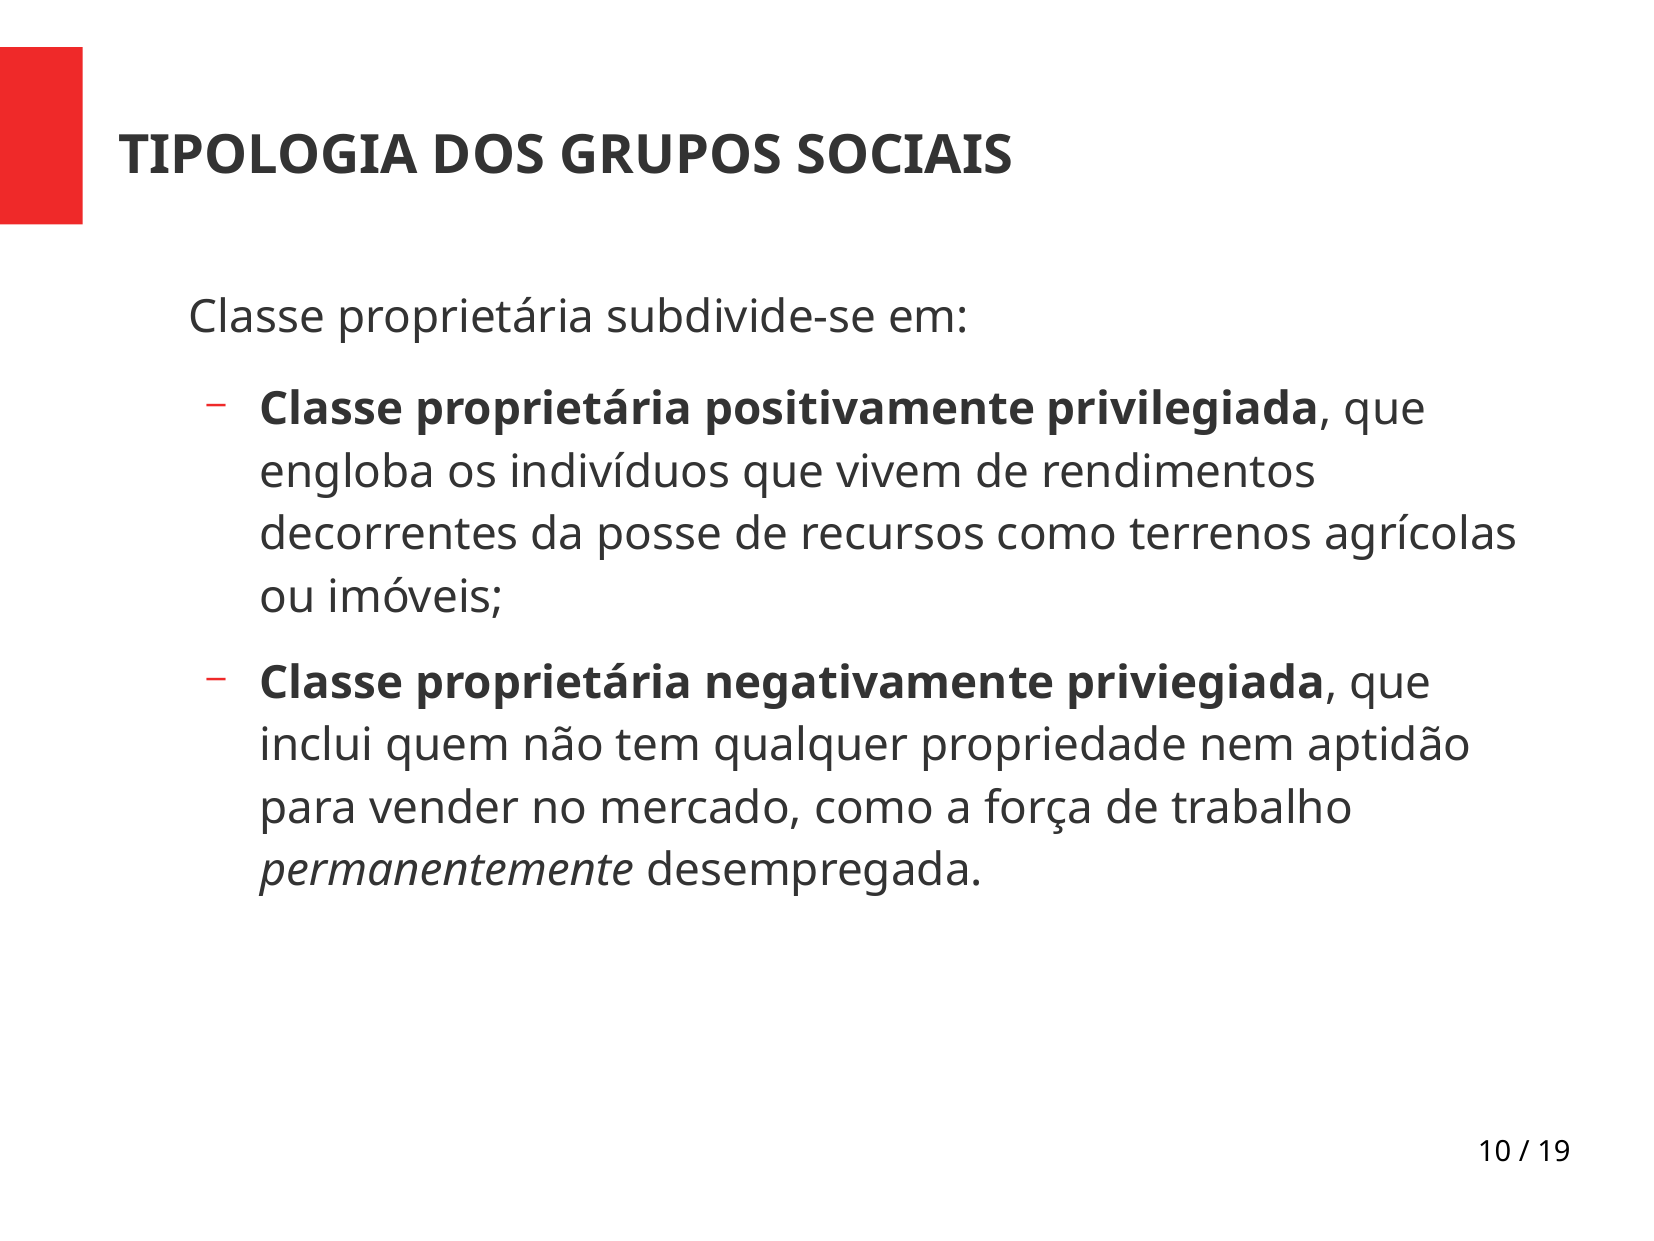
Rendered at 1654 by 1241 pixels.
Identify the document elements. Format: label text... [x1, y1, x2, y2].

list Classe proprietária subdivide-se em: Classe proprietária positivamente privilegiada, que engloba os indivíduos que vivem de rendimentos decorrentes da posse de recursos como terrenos agrícolas ou imóveis; Classe proprietária negativamente priviegiada, que inclui quem não tem qualquer propriedade nem aptidão para vender no mercado, como a força de trabalho permanentemente desempregada. [118, 283, 1536, 1003]
title TIPOLOGIA DOS GRUPOS SOCIAIS [118, 49, 1571, 257]
